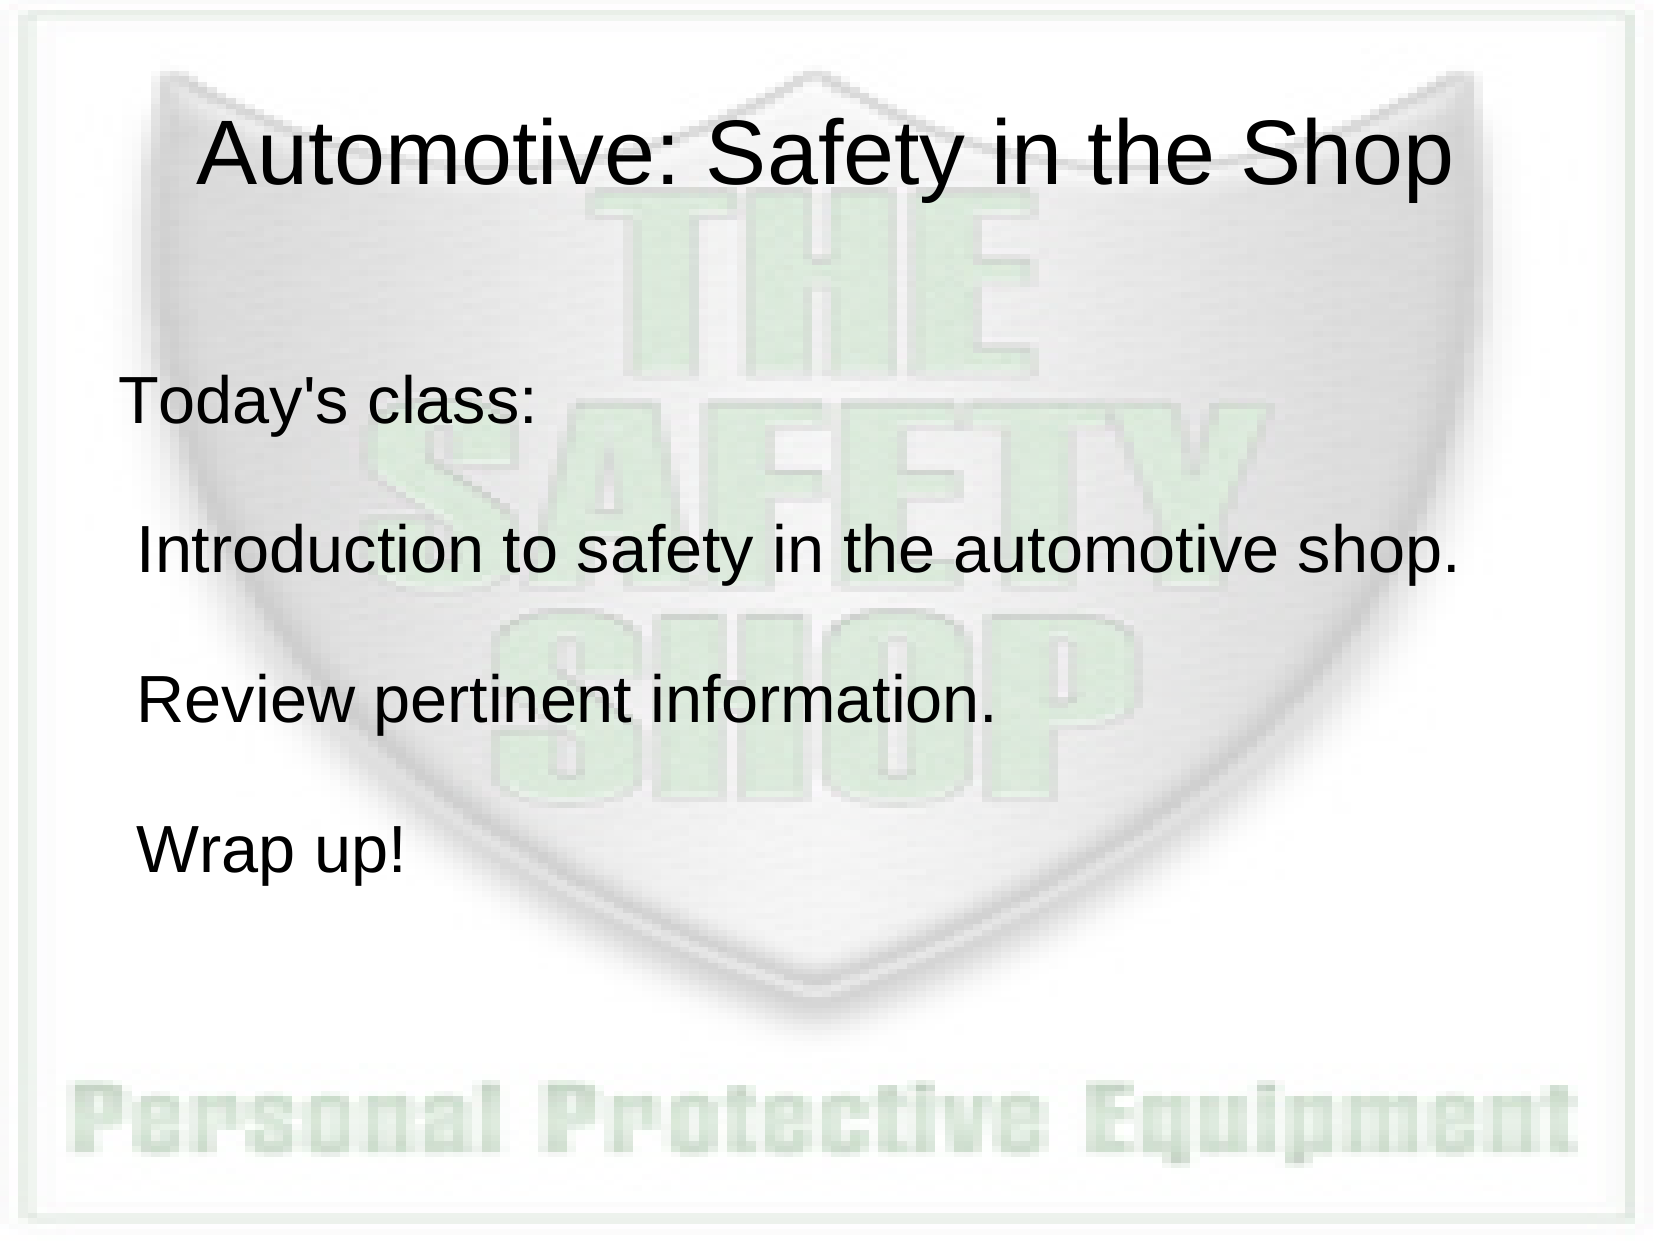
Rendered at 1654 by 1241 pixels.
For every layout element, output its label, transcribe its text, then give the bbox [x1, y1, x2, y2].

subtitle Today's class: Introduction to safety in the automotive shop. Review pertinent information. Wrap up! [82, 297, 1571, 1102]
picture [0, 0, 1654, 1241]
title Automotive: Safety in the Shop [82, 49, 1571, 257]
